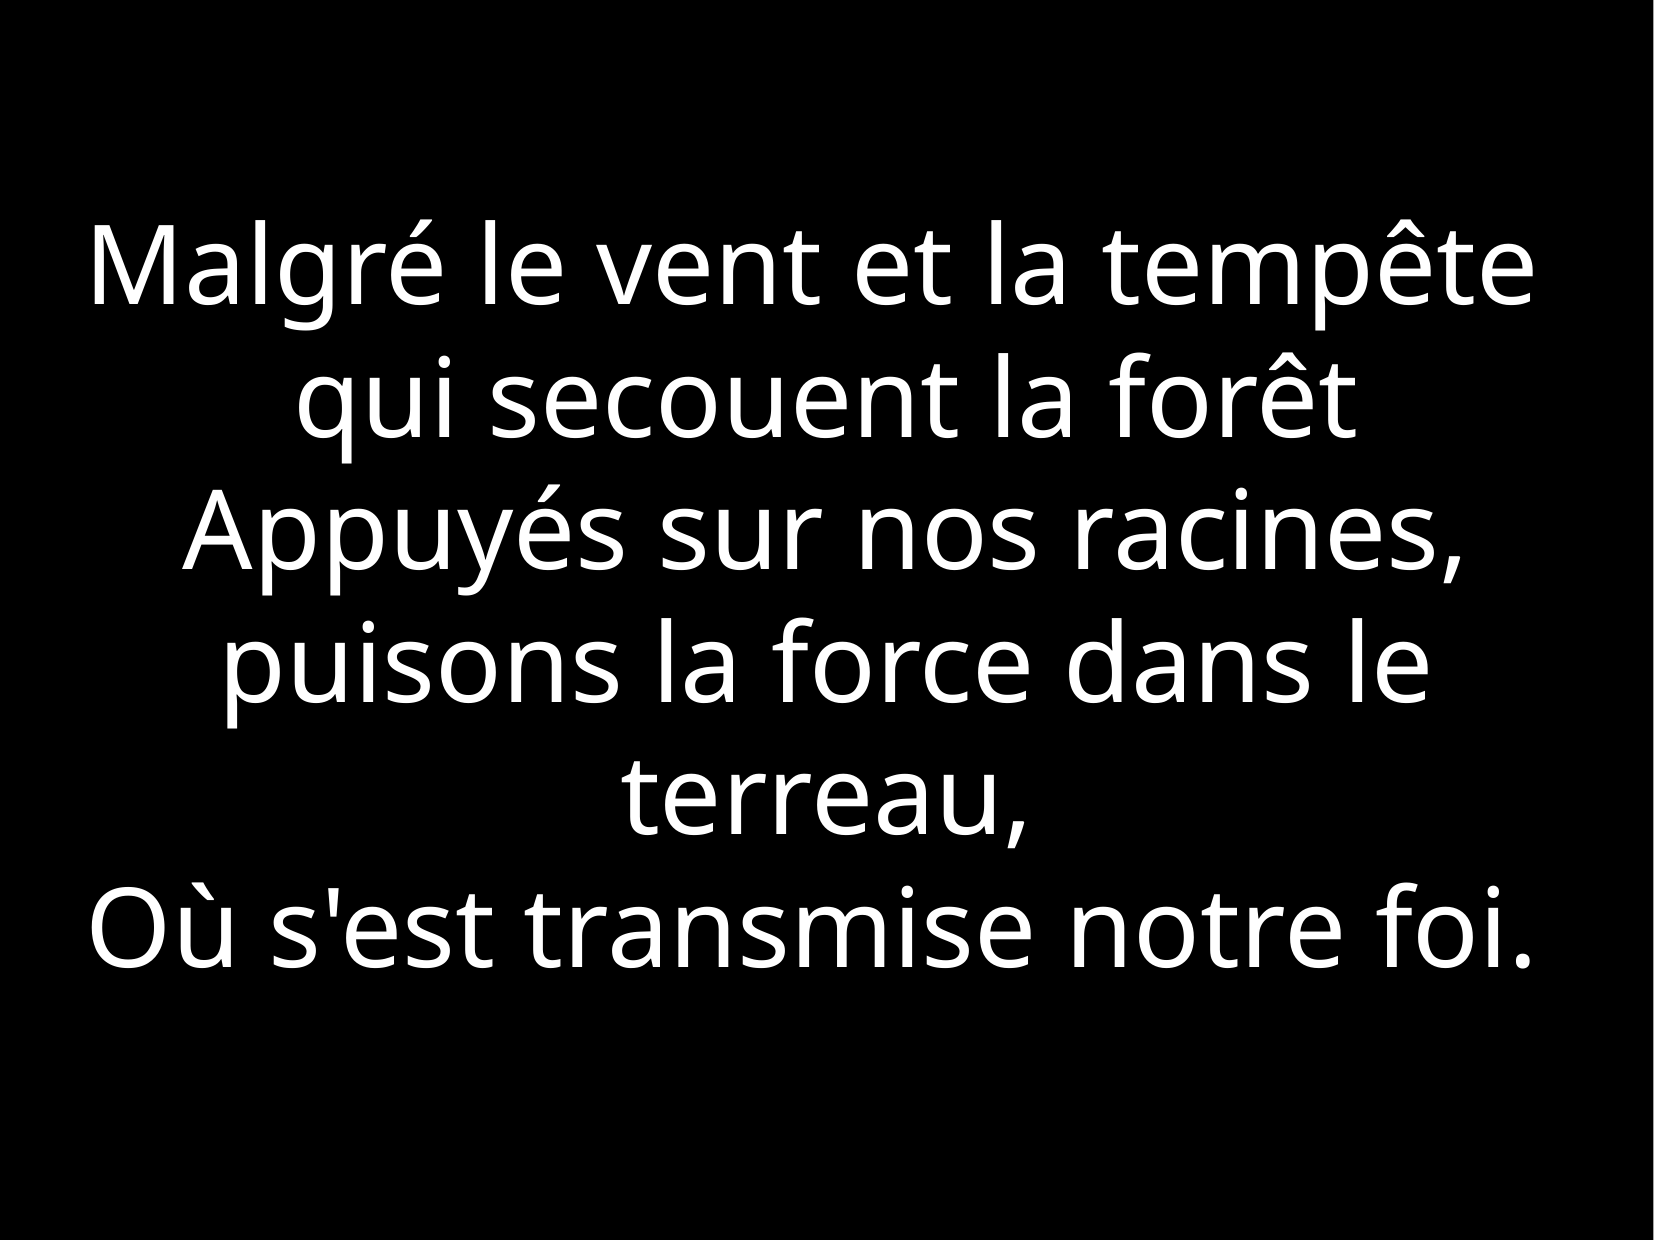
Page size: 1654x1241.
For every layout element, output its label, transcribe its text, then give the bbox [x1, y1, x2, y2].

text_box Malgré le vent et la tempête qui secouent la forêt Appuyés sur nos racines, puisons la force dans le terreau, Où s'est transmise notre foi. [0, 346, 1654, 1120]
